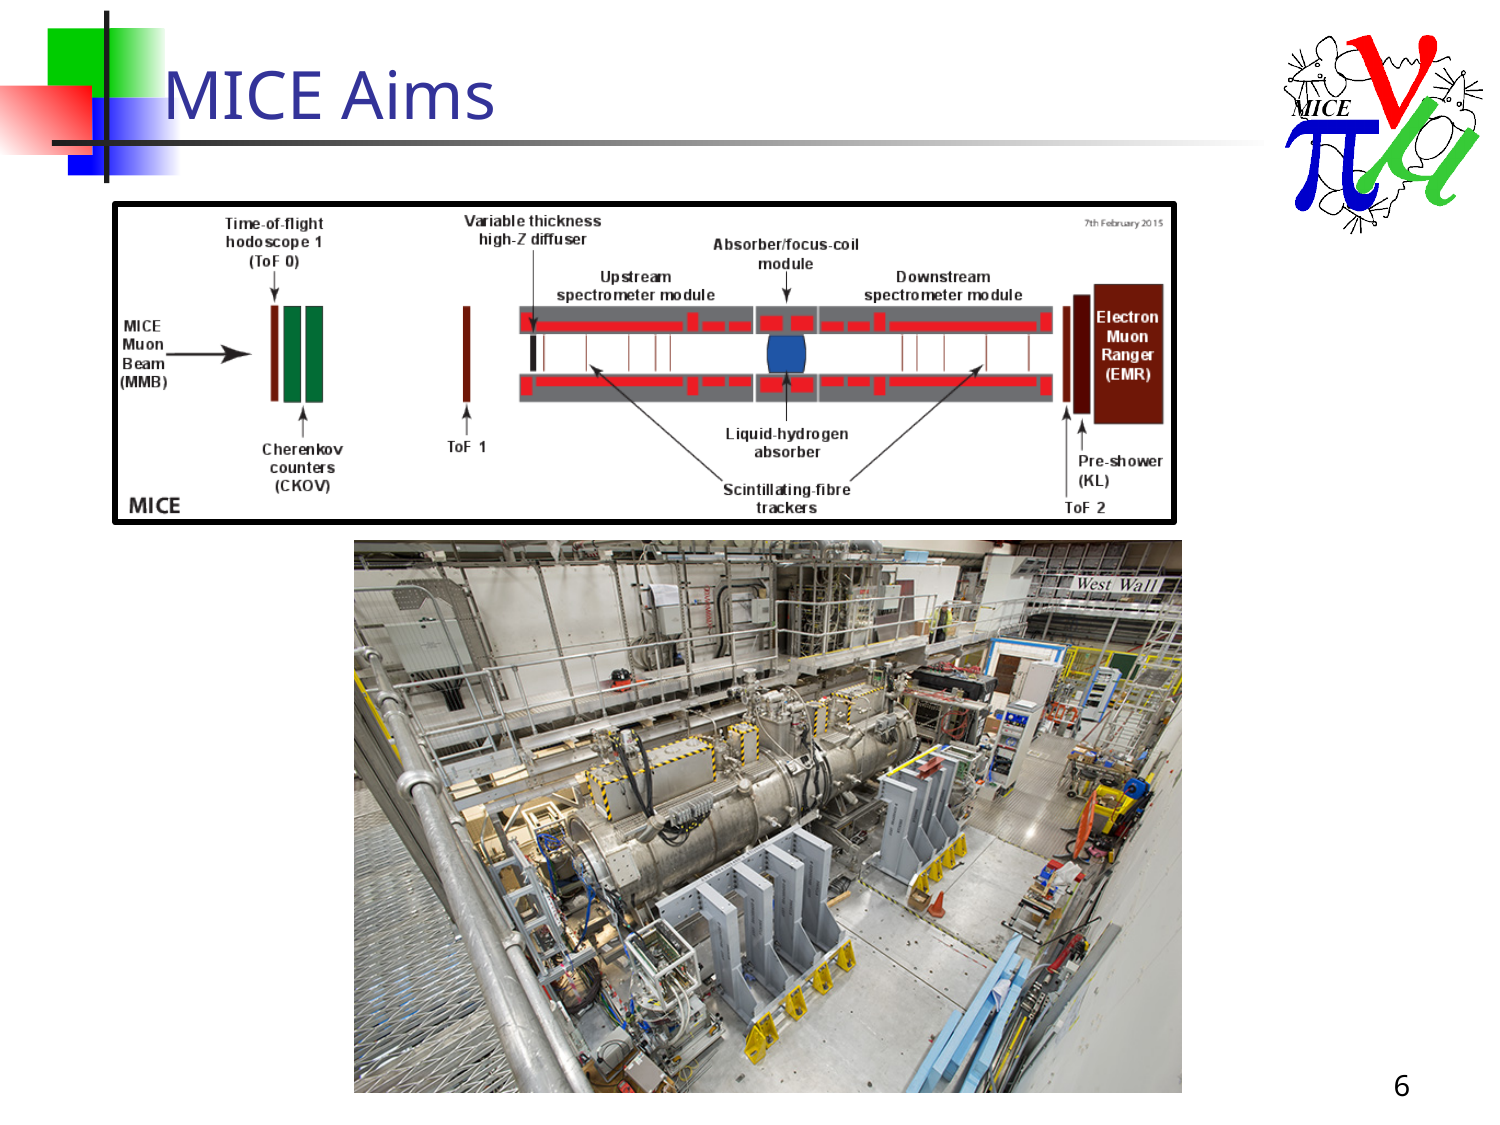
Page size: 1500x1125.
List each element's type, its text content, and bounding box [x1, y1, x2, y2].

picture [1264, 5, 1500, 251]
title MICE Aims [162, 0, 1441, 188]
picture [118, 206, 1171, 520]
picture [354, 540, 1182, 1093]
